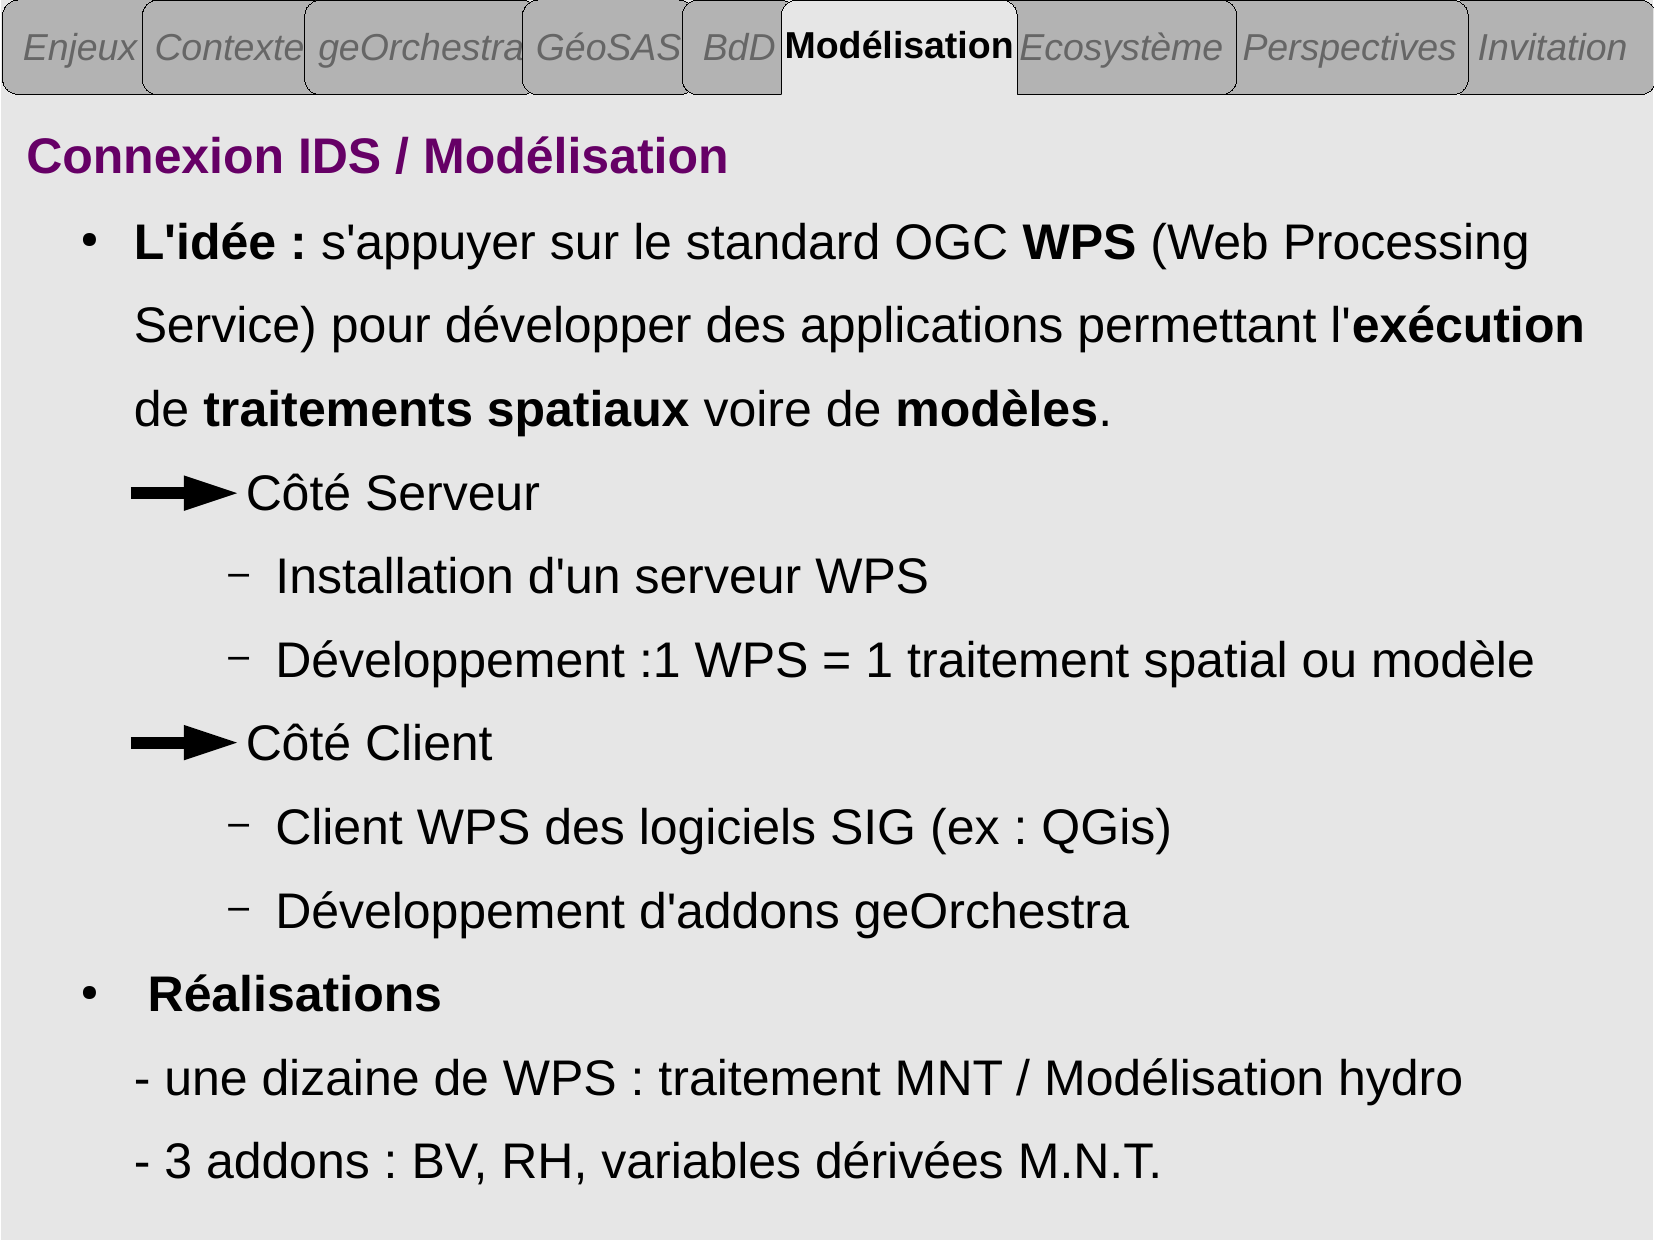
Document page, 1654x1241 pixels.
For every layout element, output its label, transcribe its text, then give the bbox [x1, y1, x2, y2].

text_box Enjeux [2, 0, 152, 95]
text_box Perspectives [1227, 0, 1469, 73]
text_box Modélisation [781, 0, 1018, 69]
text_box Invitation [1459, 0, 1654, 95]
text_box BdD [682, 0, 789, 73]
text_box Ecosystème [1008, 0, 1237, 73]
text_box Contexte [142, 0, 315, 73]
text_box geOrchestra [304, 0, 530, 73]
text_box [782, 69, 1017, 73]
title Connexion IDS / Modélisation [26, 73, 1633, 239]
text_box GéoSAS [522, 0, 688, 73]
text_box L'idée : s'appuyer sur le standard OGC WPS (Web Processing Service) pour développer des applications permettant l'exécution de traitements spatiaux voire de modèles. Côté Serveur Installation d'un serveur WPS Développement :1 WPS = 1 traitement spatial ou modèle Côté Client Client WPS des logiciels SIG (ex : QGis) Développement d'addons geOrchestra Réalisations - une dizaine de WPS : traitement MNT / Modélisation hydro - 3 addons : BV, RH, variables dérivées M.N.T. [48, 239, 1607, 1241]
